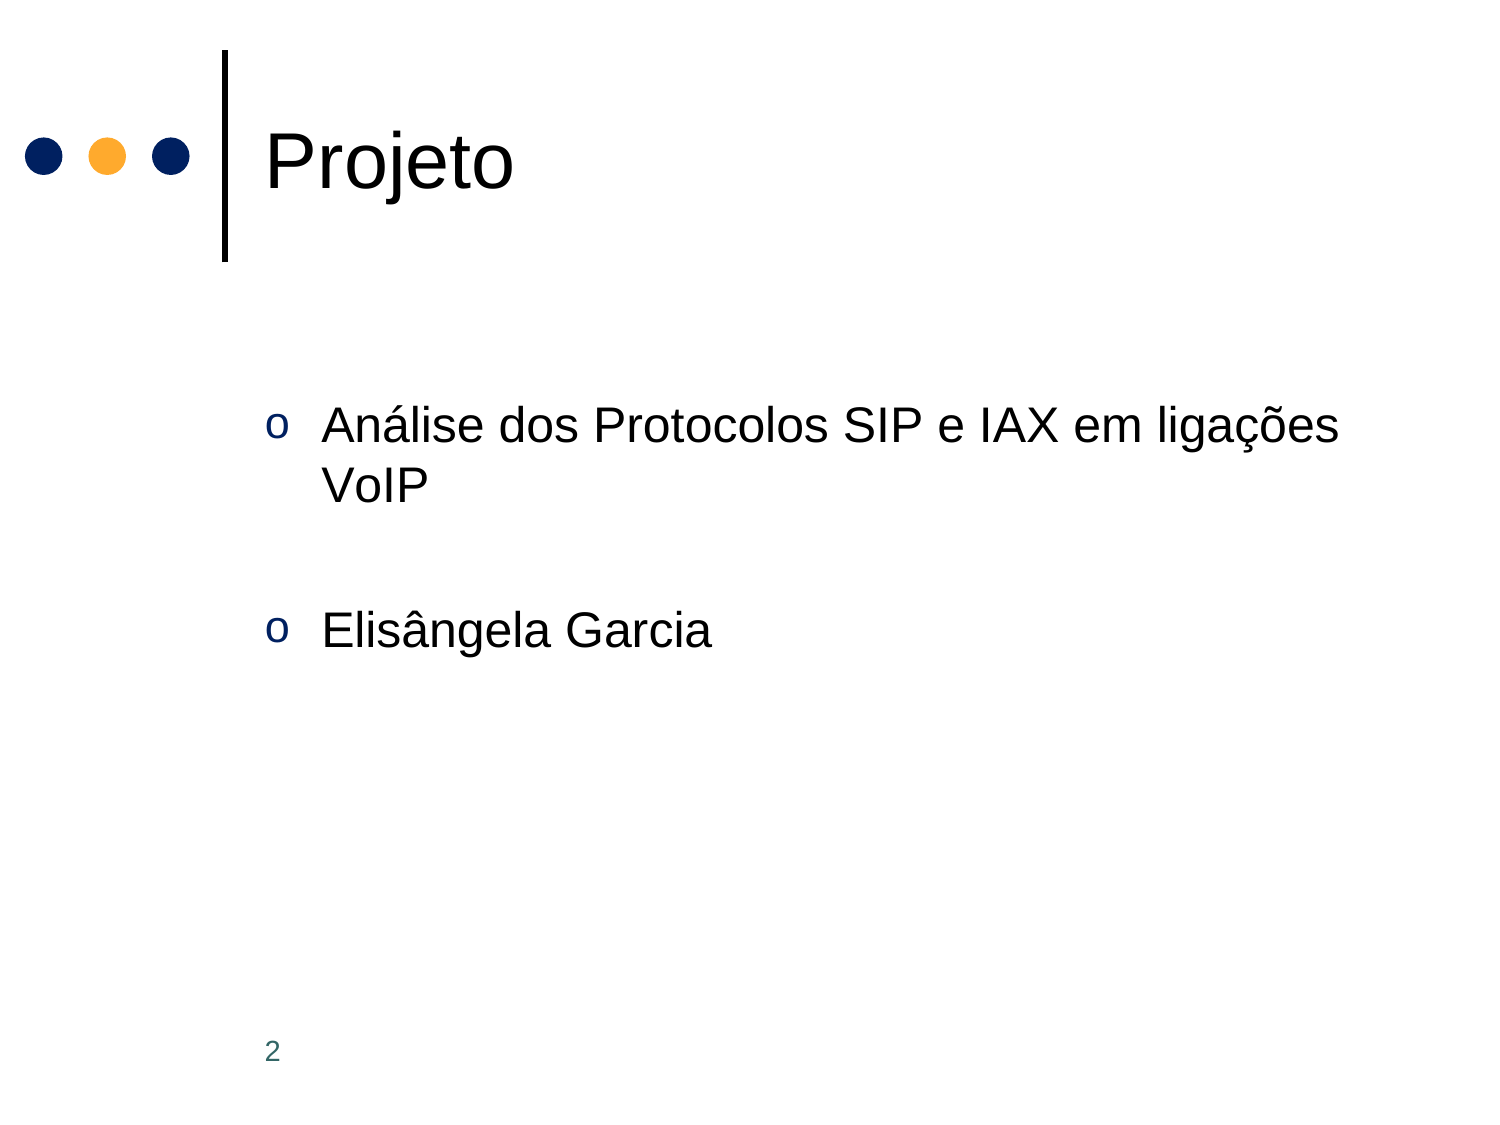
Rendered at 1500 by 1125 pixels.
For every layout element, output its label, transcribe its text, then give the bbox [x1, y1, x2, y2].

list Análise dos Protocolos SIP e IAX em ligações VoIP Elisângela Garcia [249, 312, 1401, 988]
text_box <número> [249, 1025, 463, 1101]
title Projeto [249, 31, 1401, 282]
